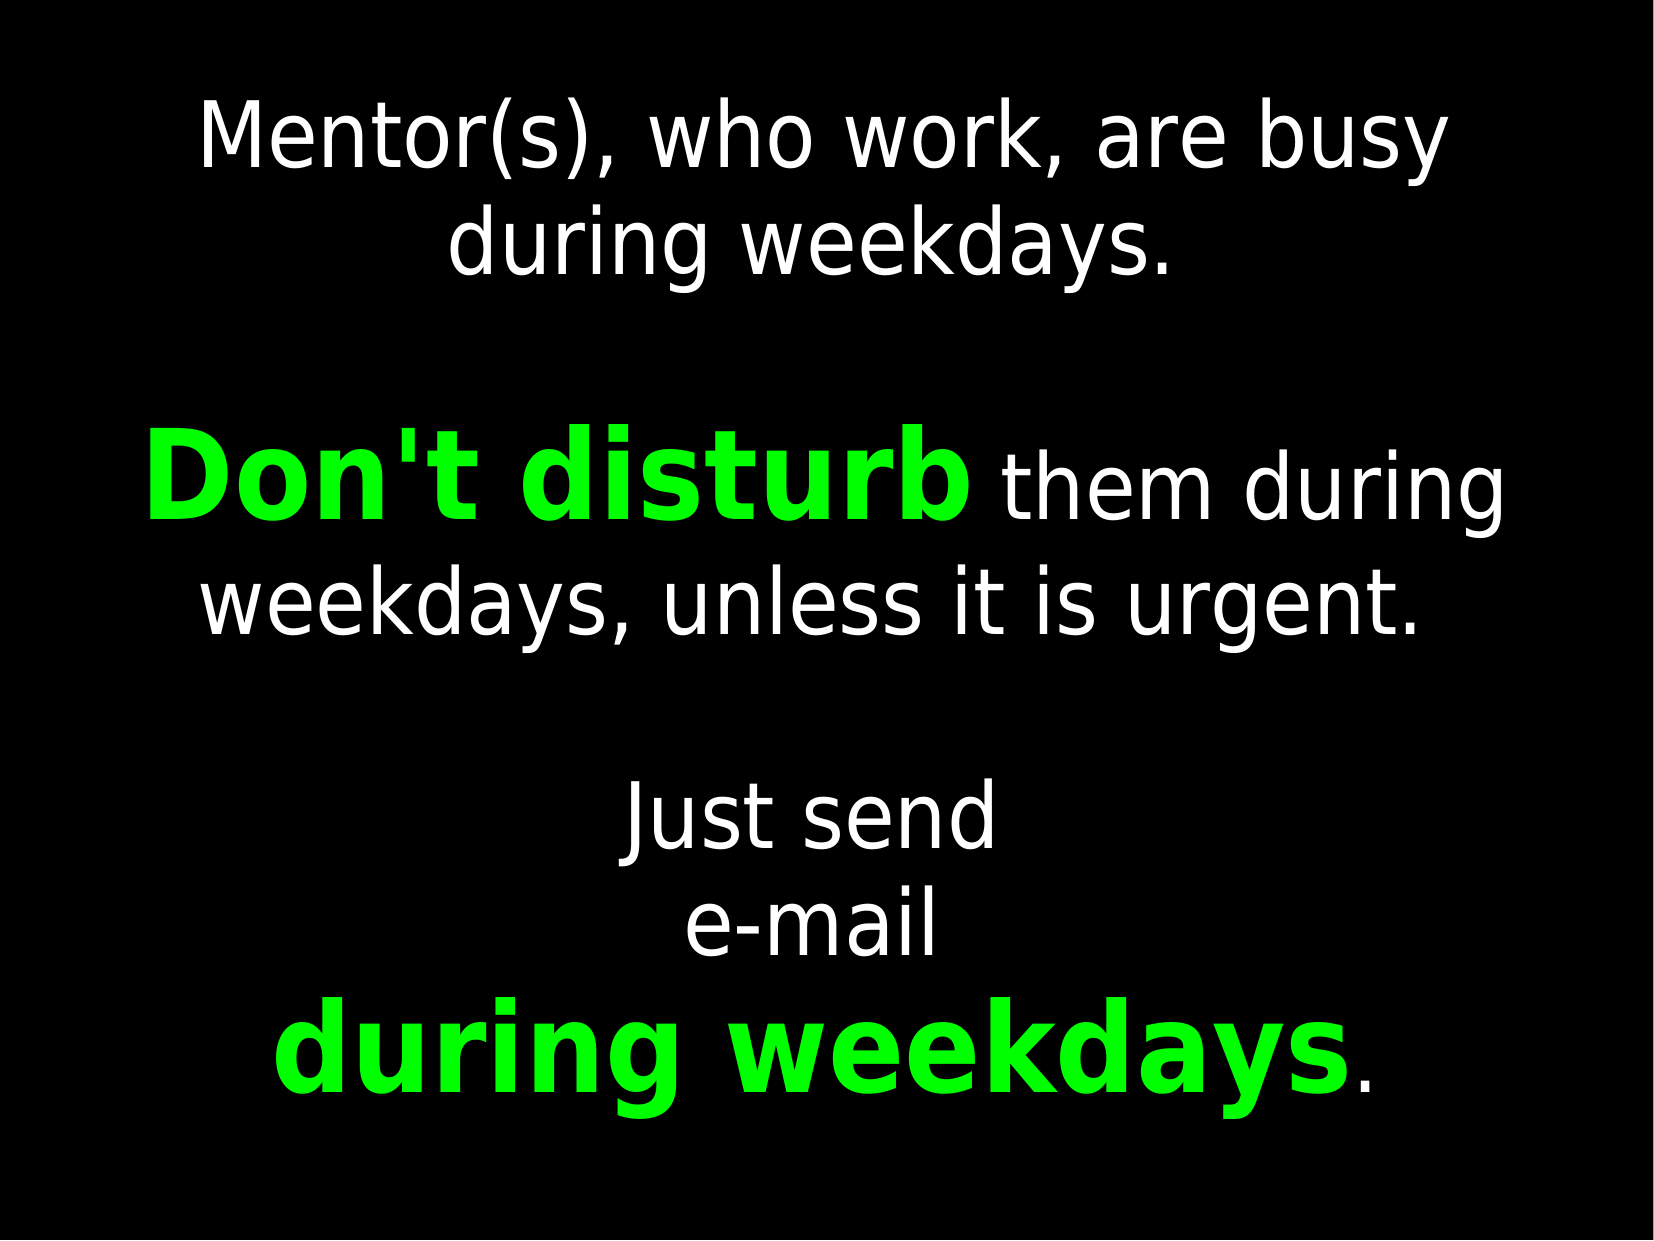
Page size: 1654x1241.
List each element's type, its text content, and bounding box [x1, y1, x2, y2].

text_box Mentor(s), who work, are busy during weekdays. Don't disturb them during weekdays, unless it is urgent. Just send e-mail during weekdays. [37, 75, 1613, 1201]
